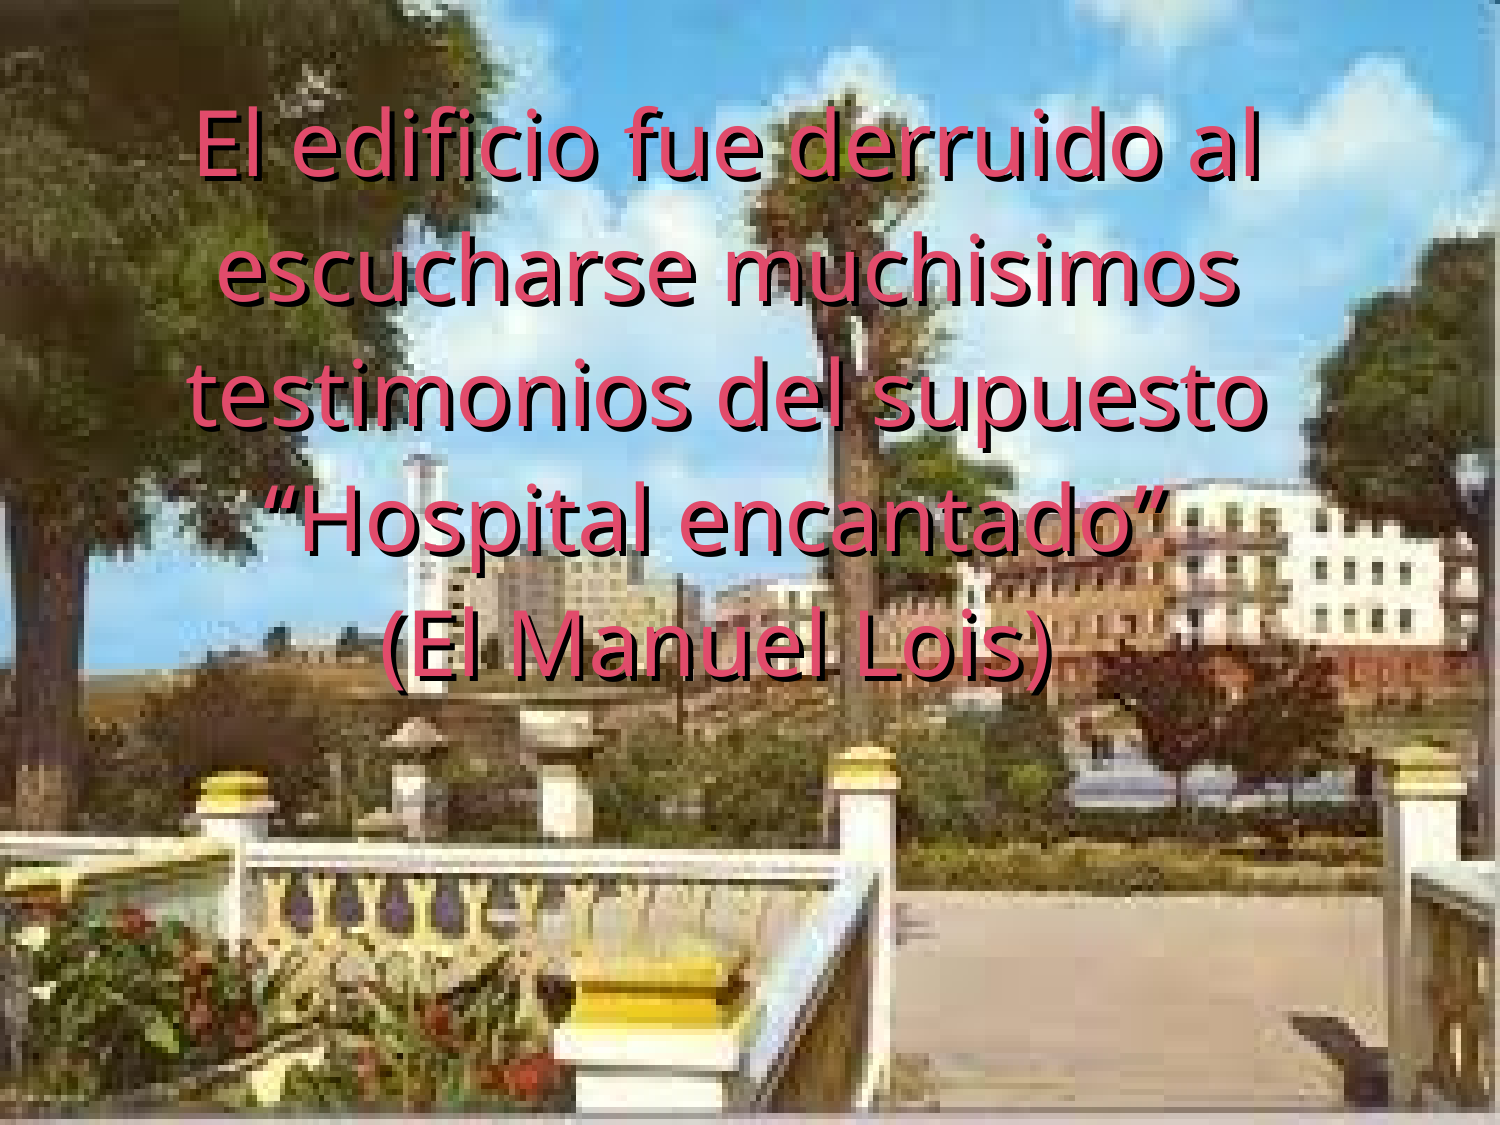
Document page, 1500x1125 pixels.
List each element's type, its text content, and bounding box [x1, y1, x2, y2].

title El edificio fue derruido al escucharse muchisimos testimonios del supuesto “Hospital encantado” (El Manuel Lois) [29, 42, 1426, 740]
picture [0, 0, 1500, 1125]
